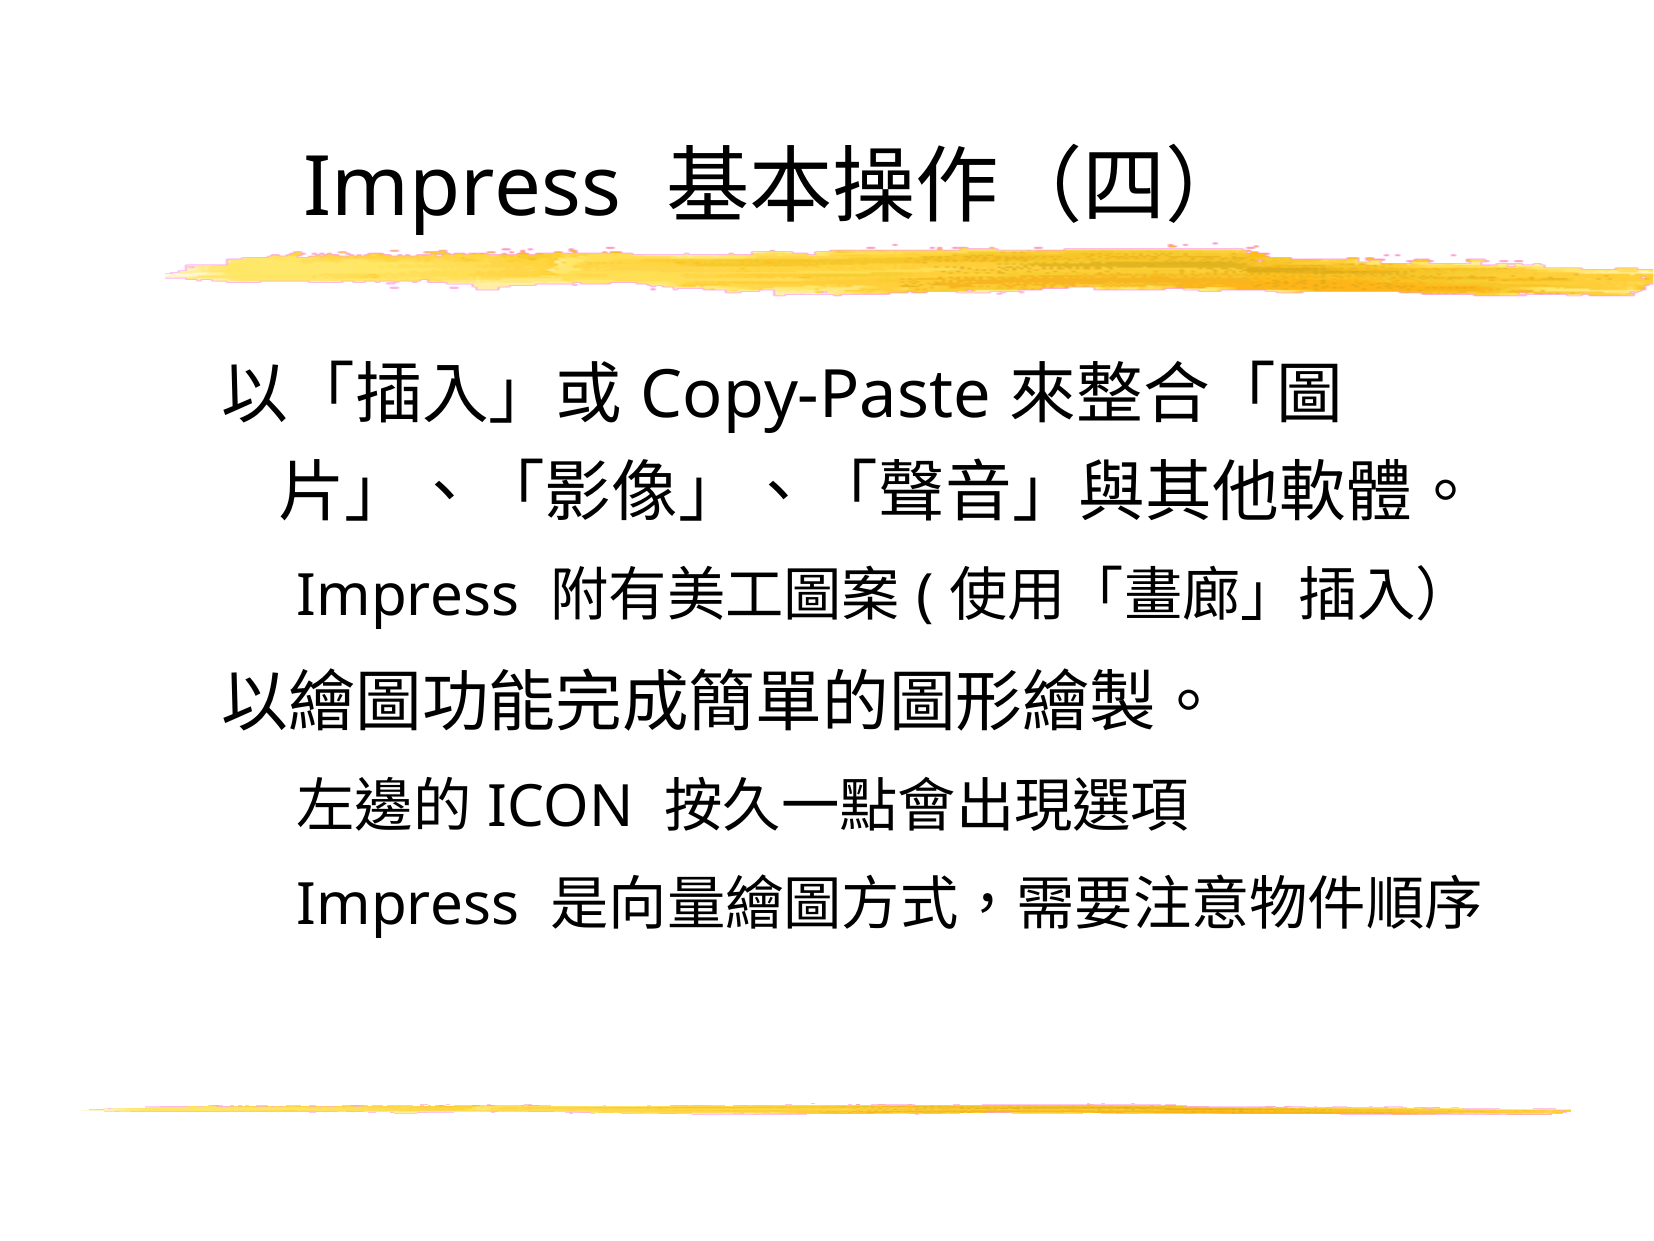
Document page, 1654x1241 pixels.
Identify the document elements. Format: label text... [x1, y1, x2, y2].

list 以「插入」或Copy-Paste來整合「圖片」、「影像」、「聲音」與其他軟體。 Impress 附有美工圖案(使用「畫廊」插入） 以繪圖功能完成簡單的圖形繪製。 左邊的ICON 按久一點會出現選項 Impress 是向量繪圖方式，需要注意物件順序 [207, 331, 1543, 960]
picture [82, 1102, 1571, 1117]
title Impress 基本操作（四） [73, 41, 1479, 249]
picture [165, 237, 1654, 308]
